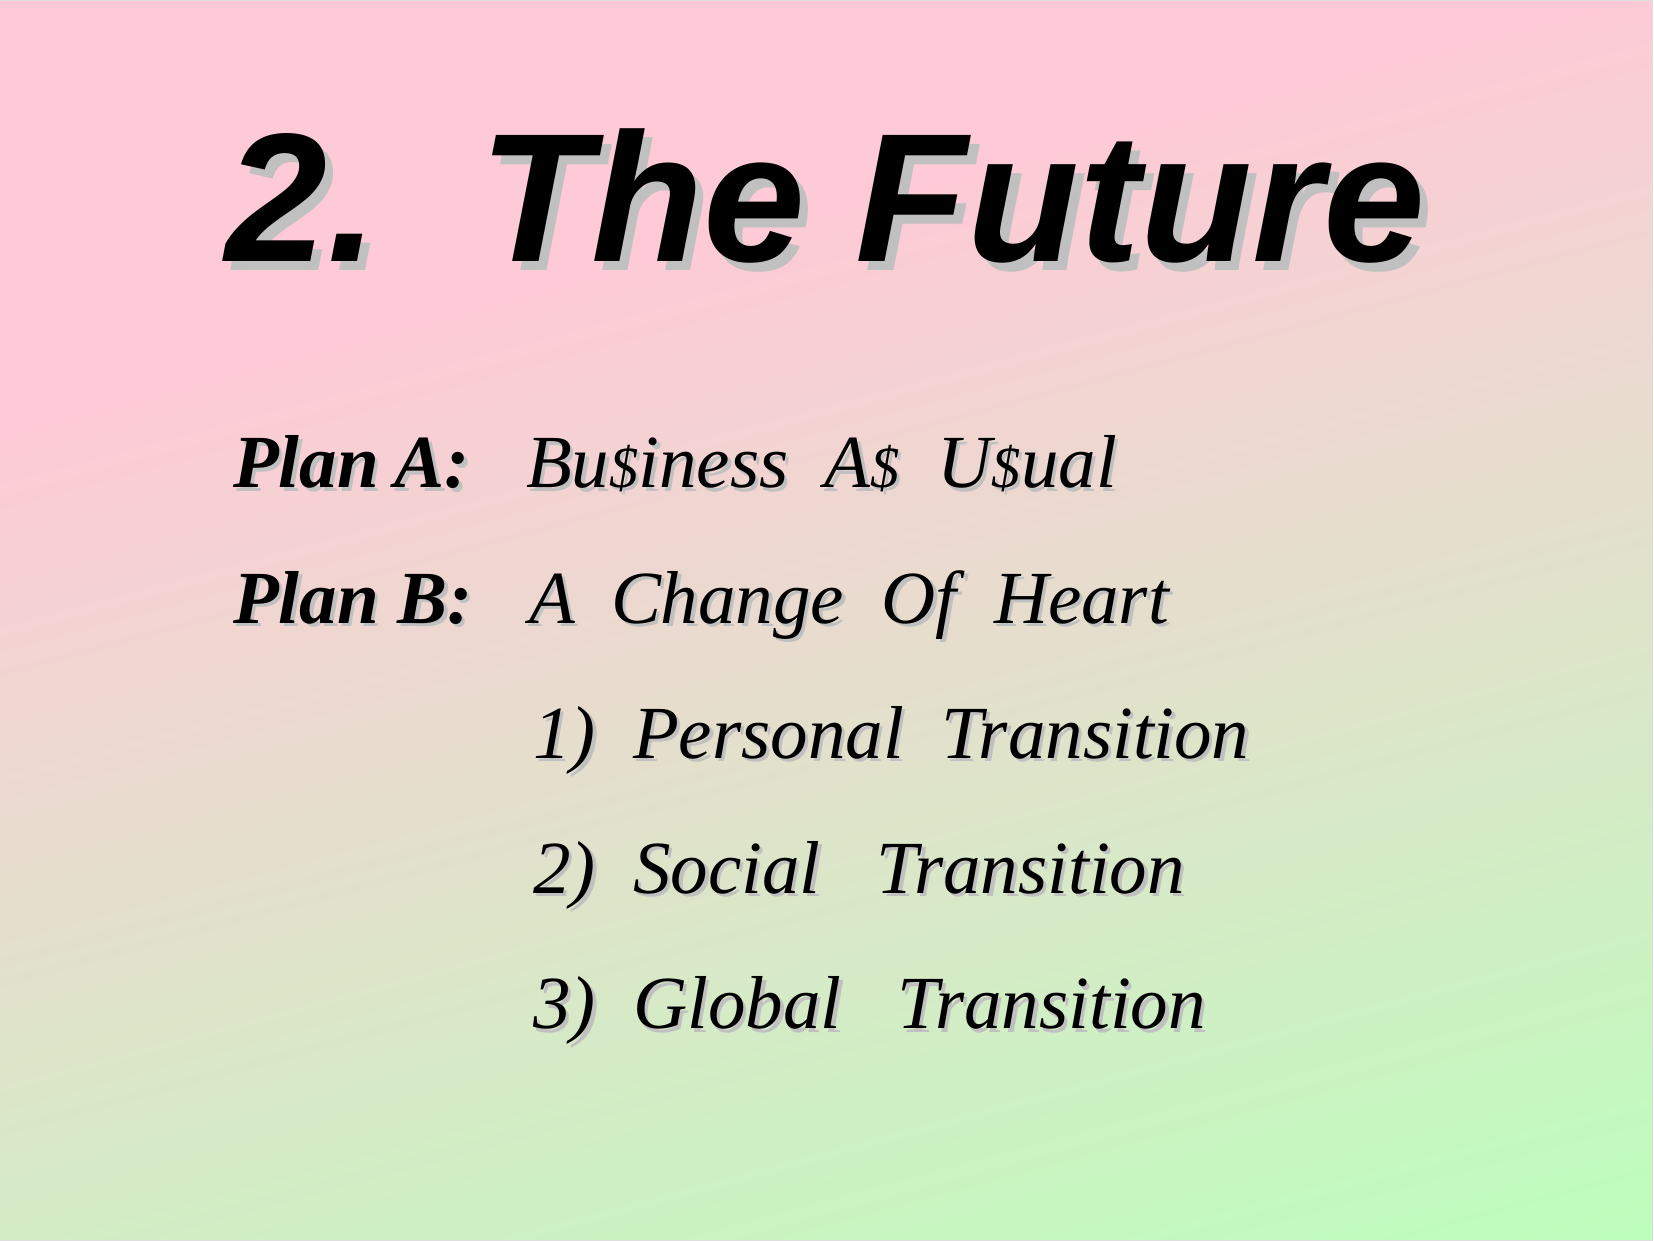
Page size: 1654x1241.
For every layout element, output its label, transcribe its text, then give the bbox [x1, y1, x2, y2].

text_box [0, 0, 1653, 1241]
text_box Plan A: Bu$iness A$ U$ual Plan B: A Change Of Heart 1) Personal Transition 2) Social Transition 3) Global Transition [218, 344, 1506, 1095]
title 2. The Future [82, 94, 1571, 302]
